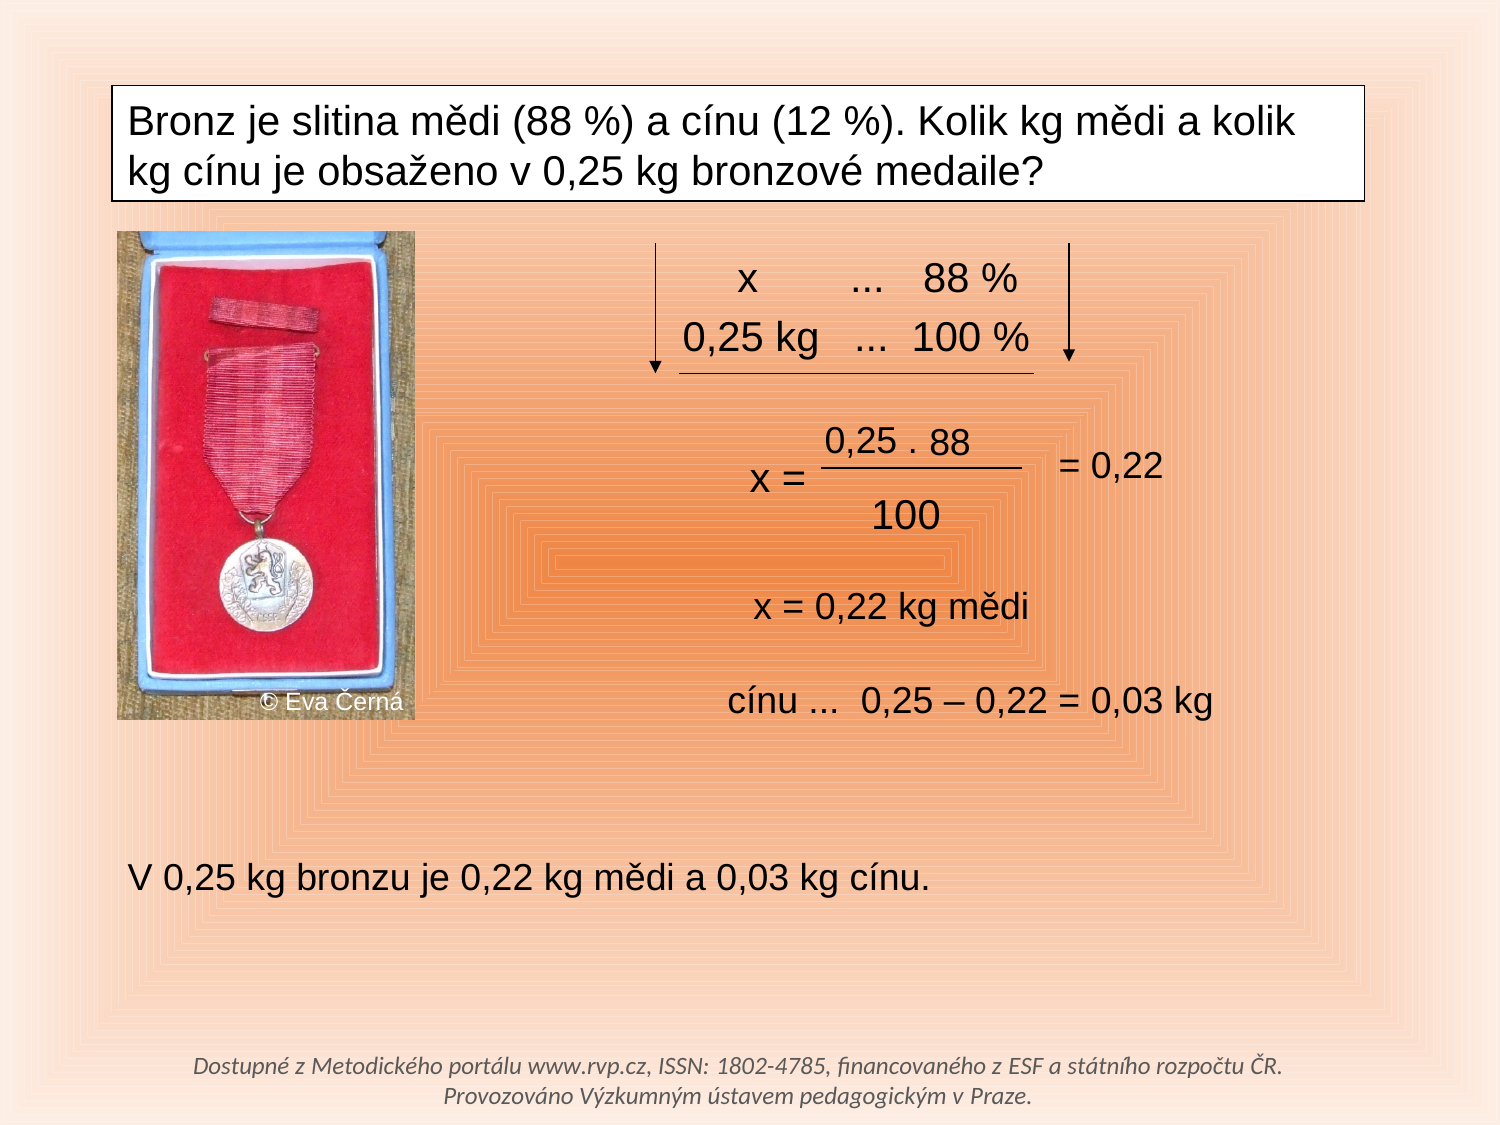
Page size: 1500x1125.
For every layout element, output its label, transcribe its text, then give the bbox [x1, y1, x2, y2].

text_box x = 0,22 kg mědi [738, 574, 1045, 635]
title Bronz je slitina mědi (88 %) a cínu (12 %). Kolik kg mědi a kolik kg cínu je obsaženo v 0,25 kg bronzové medaile? [112, 85, 1365, 201]
text_box x ... [664, 242, 912, 309]
picture [117, 231, 415, 720]
text_box 0,25 . [809, 408, 944, 470]
text_box 100 % [896, 302, 1057, 369]
text_box 88 % [908, 243, 1045, 302]
text_box © Eva Černá [244, 677, 419, 723]
text_box 88 [914, 410, 986, 471]
text_box 0,25 kg ... [668, 302, 896, 369]
text_box V 0,25 kg bronzu je 0,22 kg mědi a 0,03 kg cínu. [112, 844, 947, 906]
text_box cínu ... 0,25 – 0,22 = 0,03 kg [712, 668, 1230, 730]
text_box Dostupné z Metodického portálu www.rvp.cz, ISSN: 1802-4785, financovaného z ESF a státního rozpočtu ČR. Provozováno Výzkumným ústavem pedagogickým v Praze. [159, 1041, 1317, 1118]
text_box 100 [856, 479, 956, 546]
text_box = 0,22 [1043, 433, 1179, 494]
text_box x = [734, 443, 834, 509]
